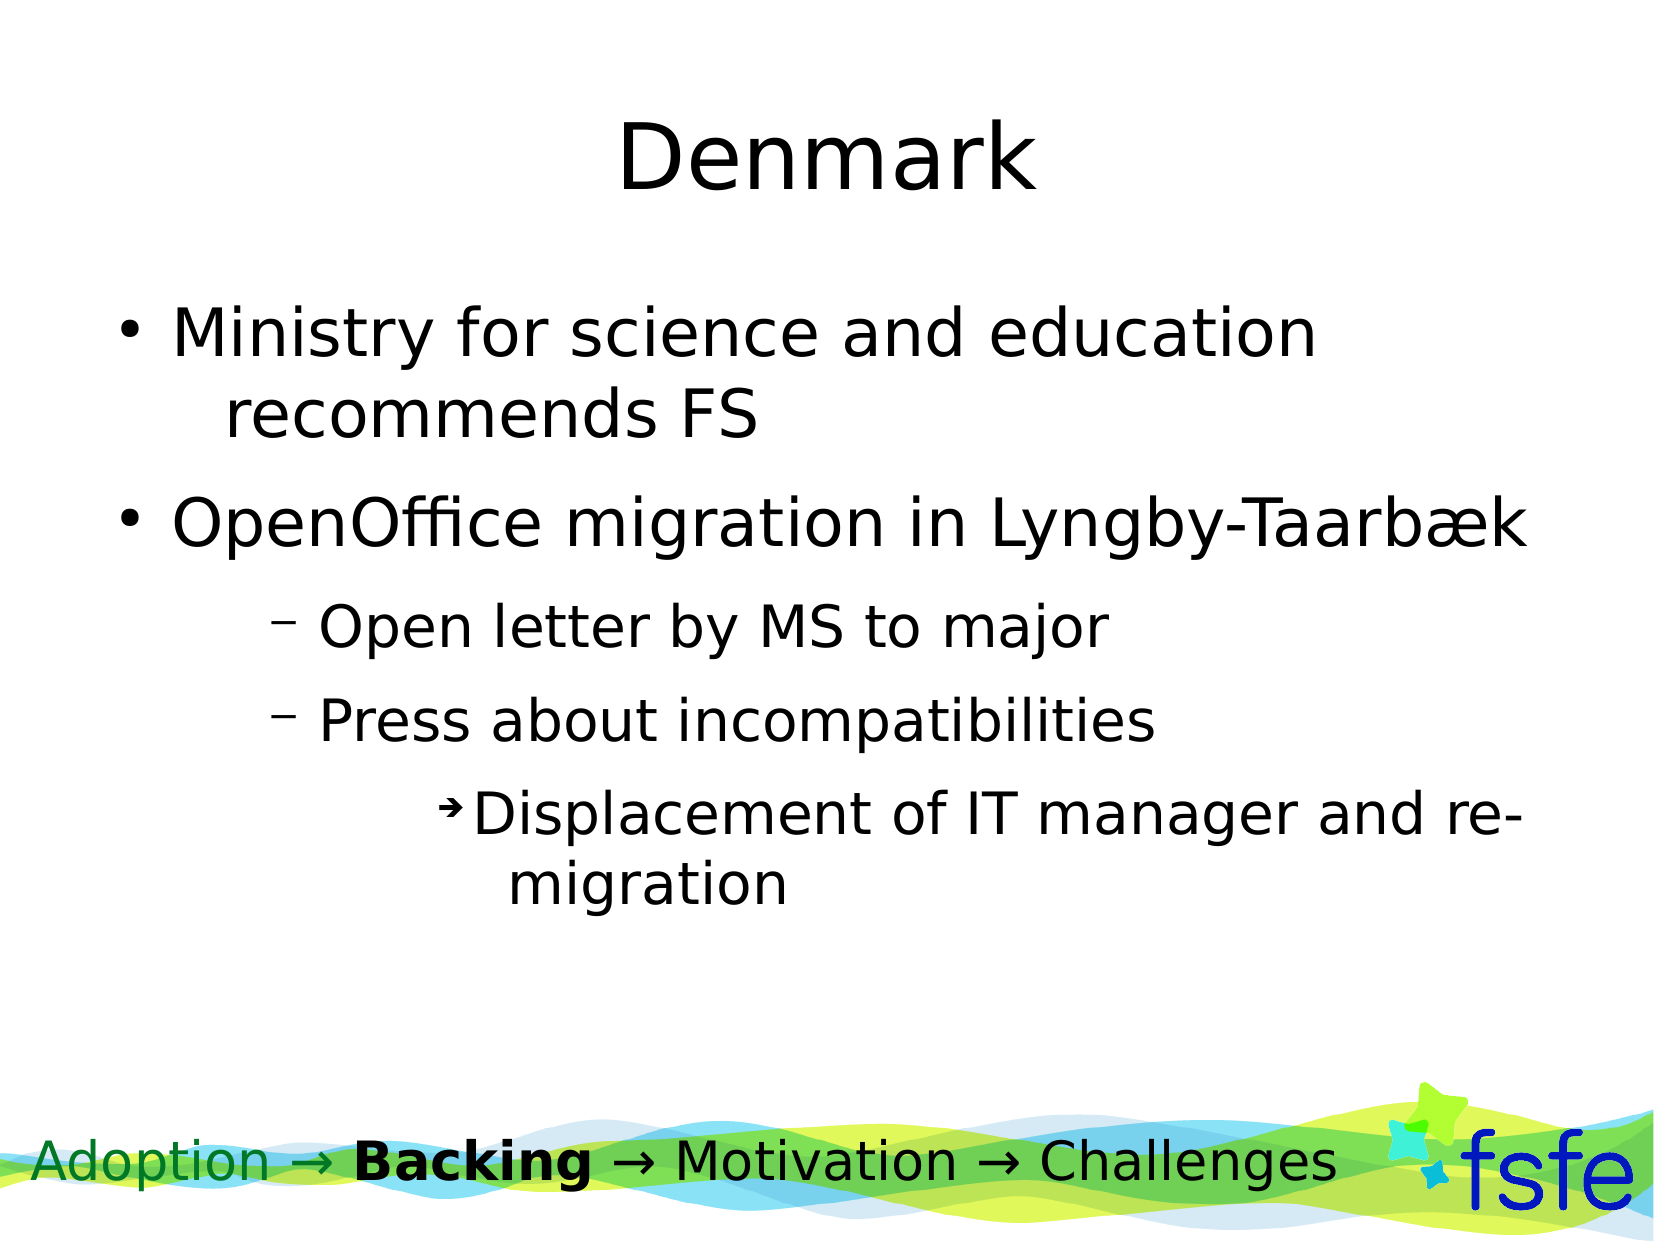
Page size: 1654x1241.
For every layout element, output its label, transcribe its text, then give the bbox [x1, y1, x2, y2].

title Adoption → Backing → Motivation → Challenges [0, 1100, 1371, 1217]
picture [0, 1081, 1654, 1241]
title Denmark [82, 49, 1571, 257]
list Ministry for science and education recommends FS OpenOffice migration in Lyngby-Taarbæk Open letter by MS to major Press about incompatibilities Displacement of IT manager and re-migration [82, 290, 1571, 1010]
